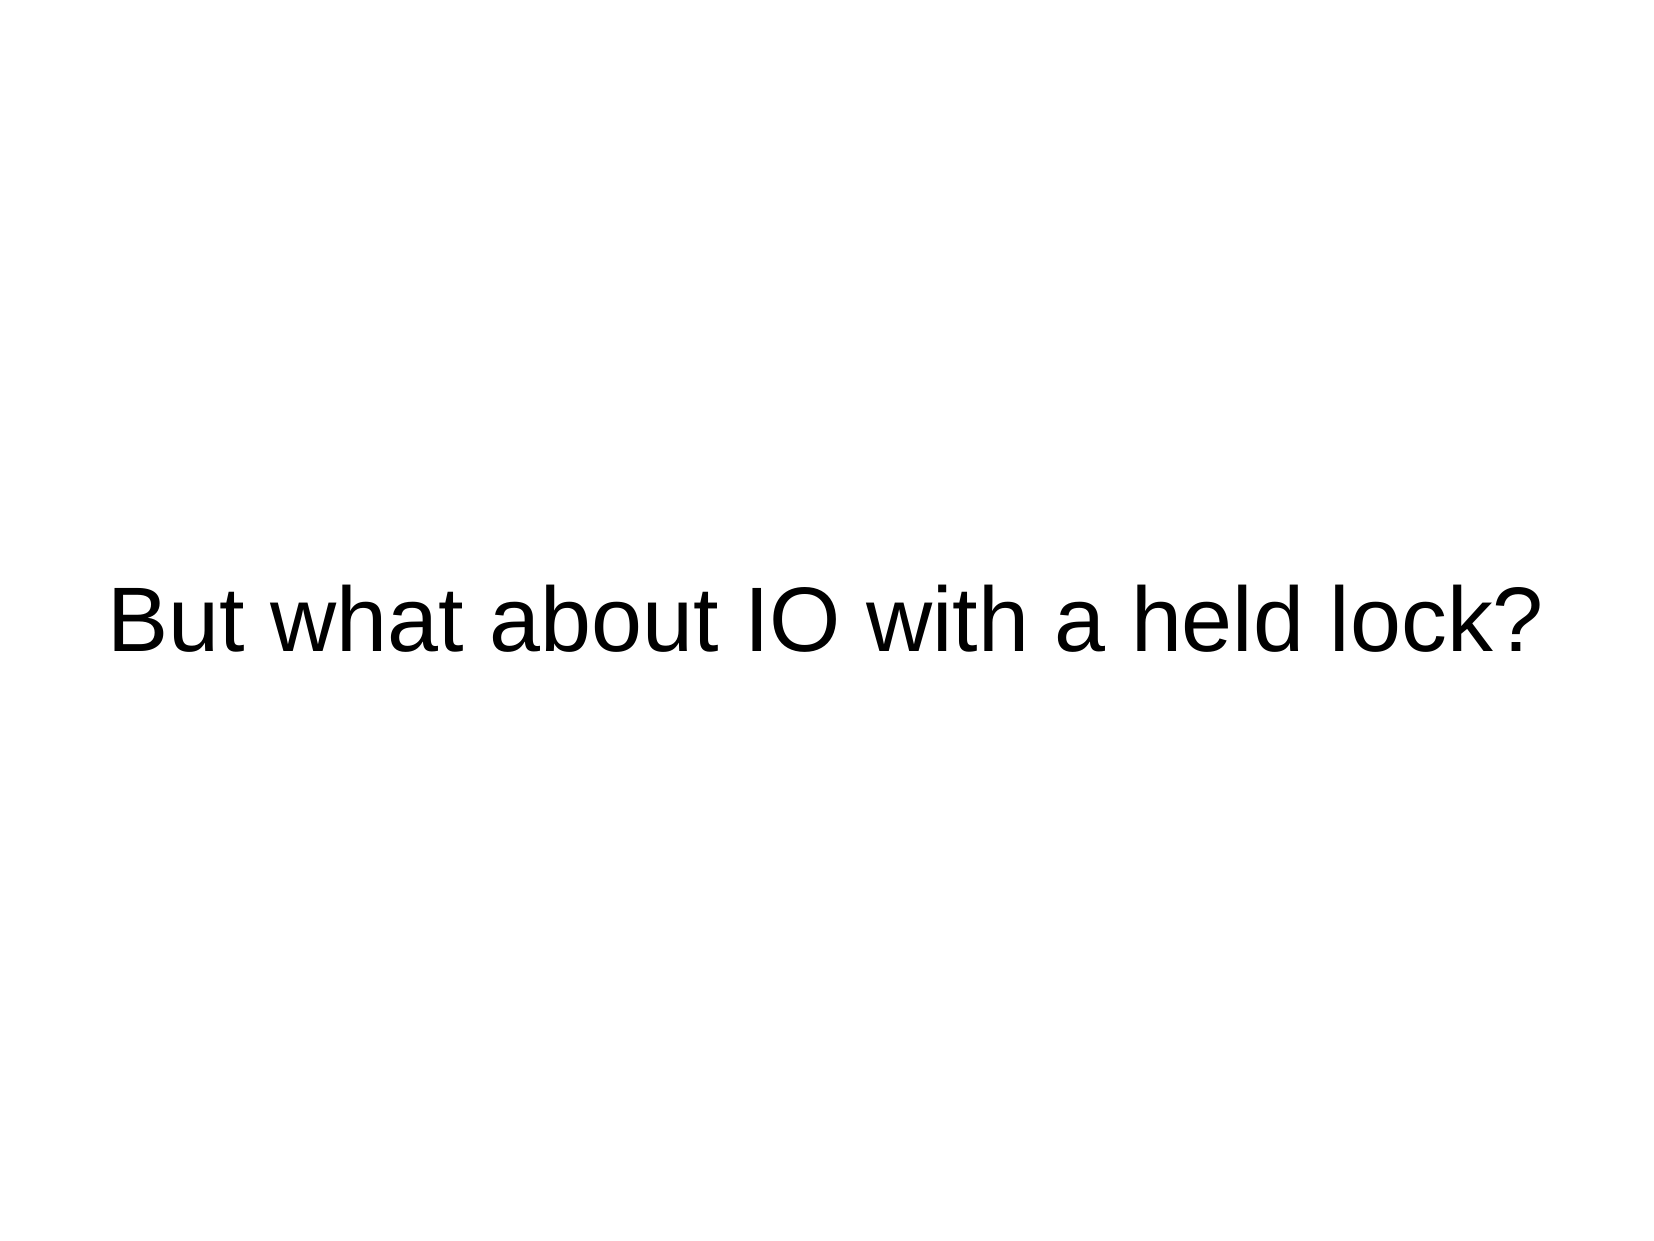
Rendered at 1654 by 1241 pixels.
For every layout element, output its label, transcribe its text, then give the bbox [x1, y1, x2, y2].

title But what about IO with a held lock? [82, 523, 1571, 717]
